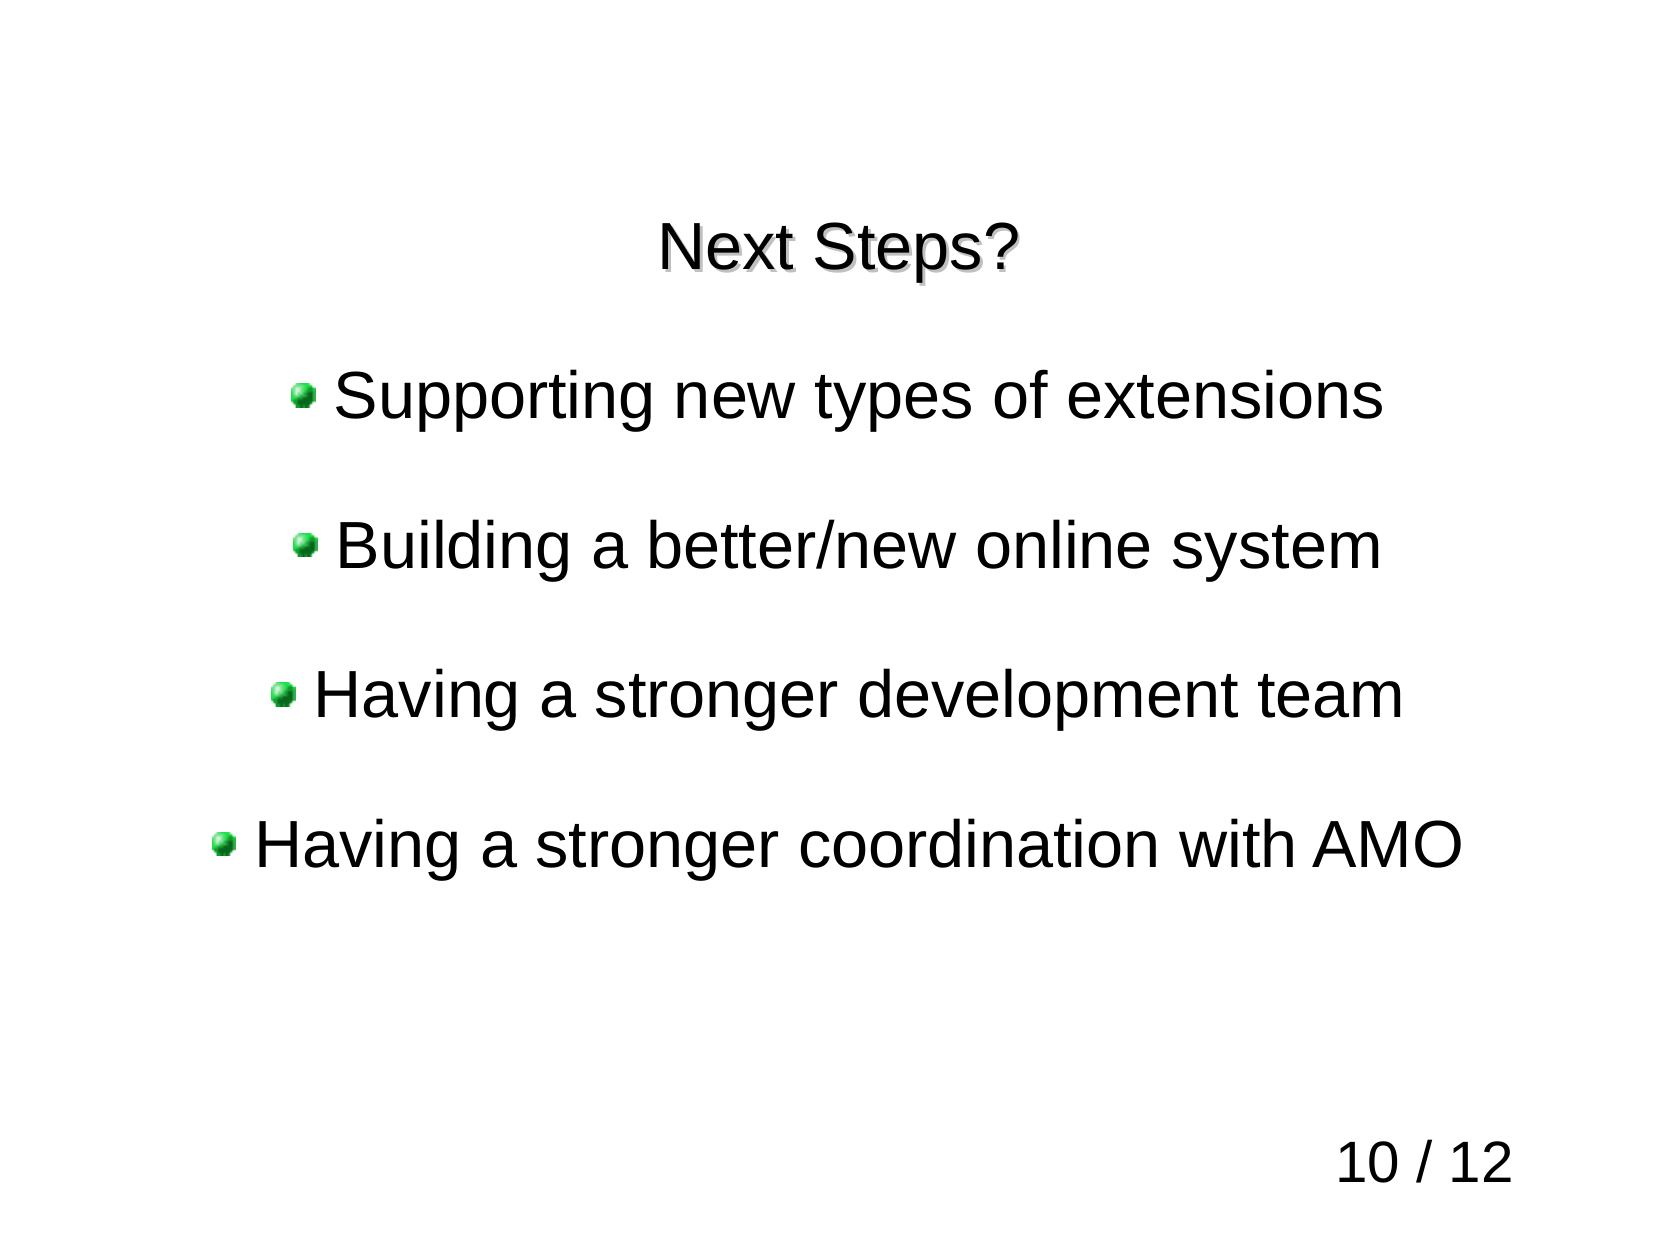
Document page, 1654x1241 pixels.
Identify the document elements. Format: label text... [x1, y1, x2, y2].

subtitle Next Steps? Supporting new types of extensions Building a better/new online system Having a stronger development team Having a stronger coordination with AMO [94, 59, 1583, 1181]
text_box <numéro> / 12 [1293, 1122, 1654, 1229]
